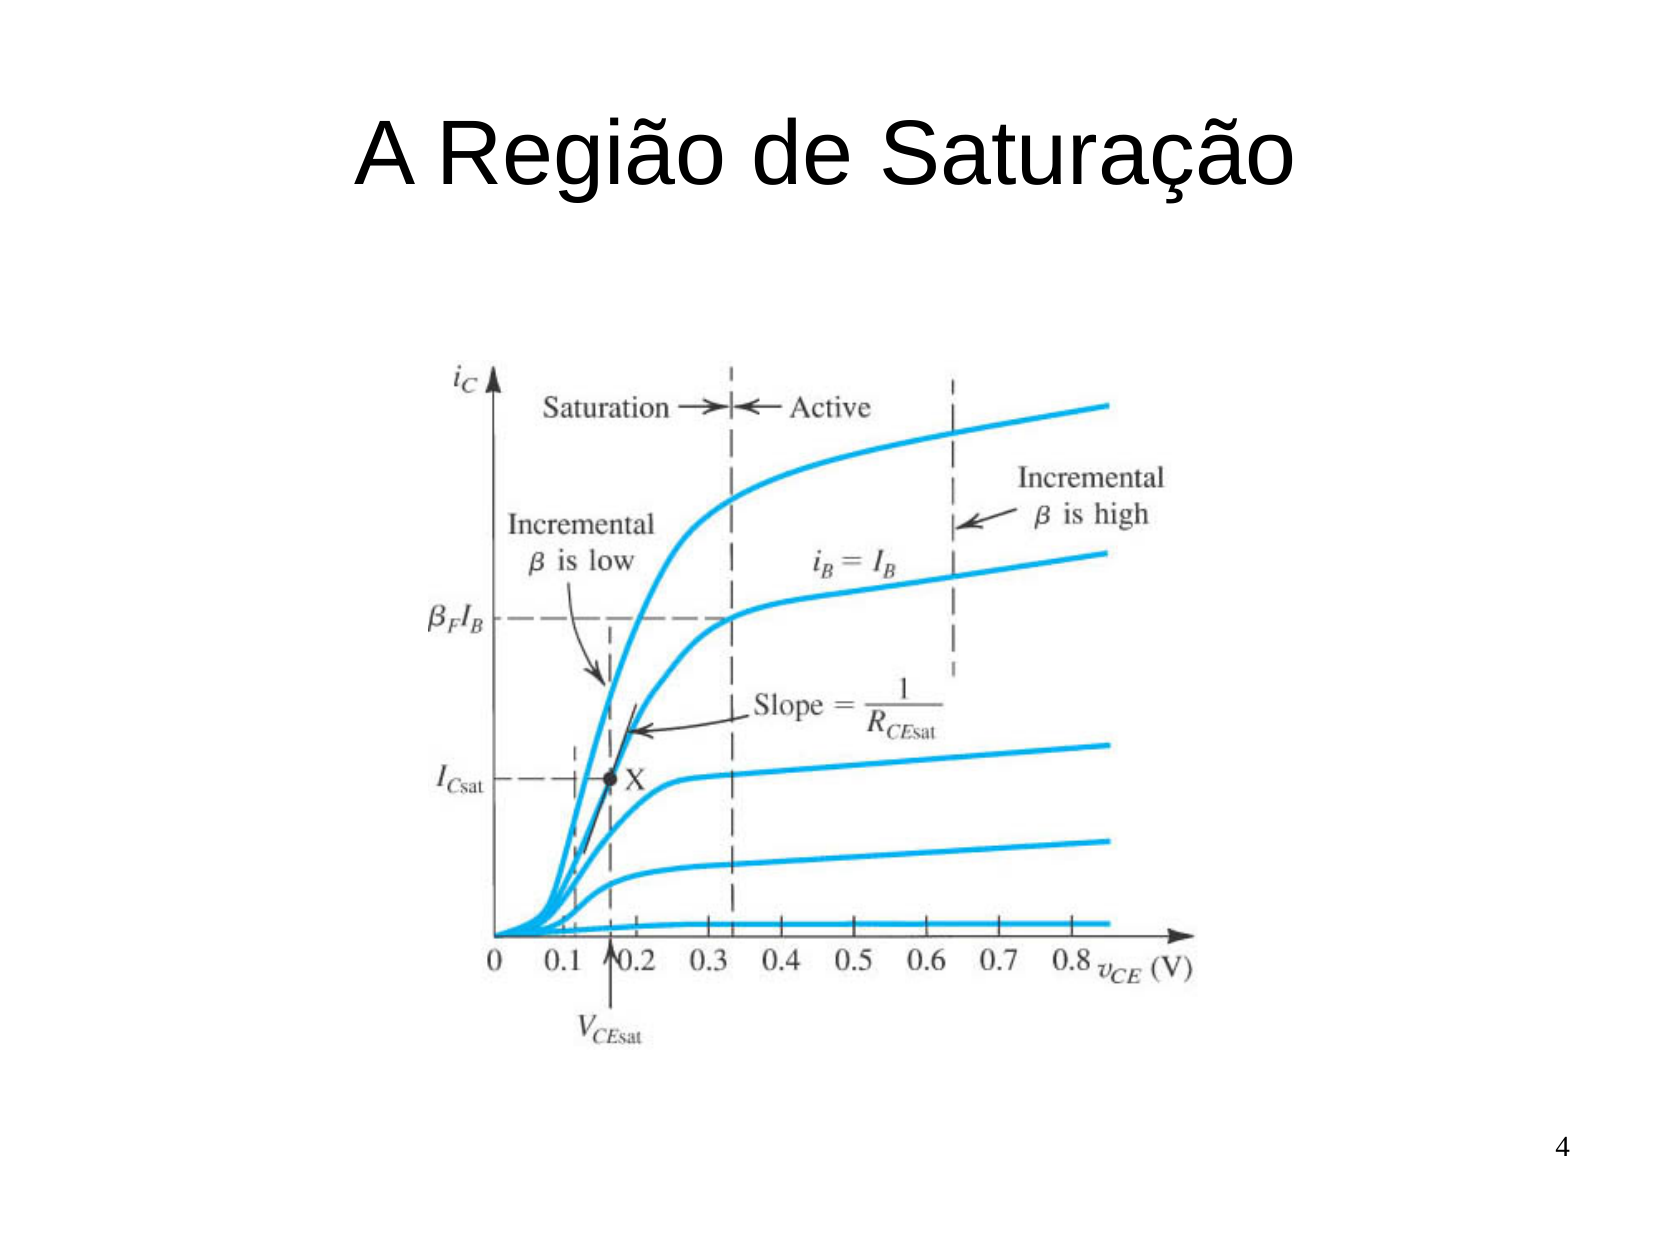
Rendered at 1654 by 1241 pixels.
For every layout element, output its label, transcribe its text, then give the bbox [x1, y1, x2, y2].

title A Região de Saturação [82, 56, 1571, 250]
picture [428, 360, 1201, 1051]
